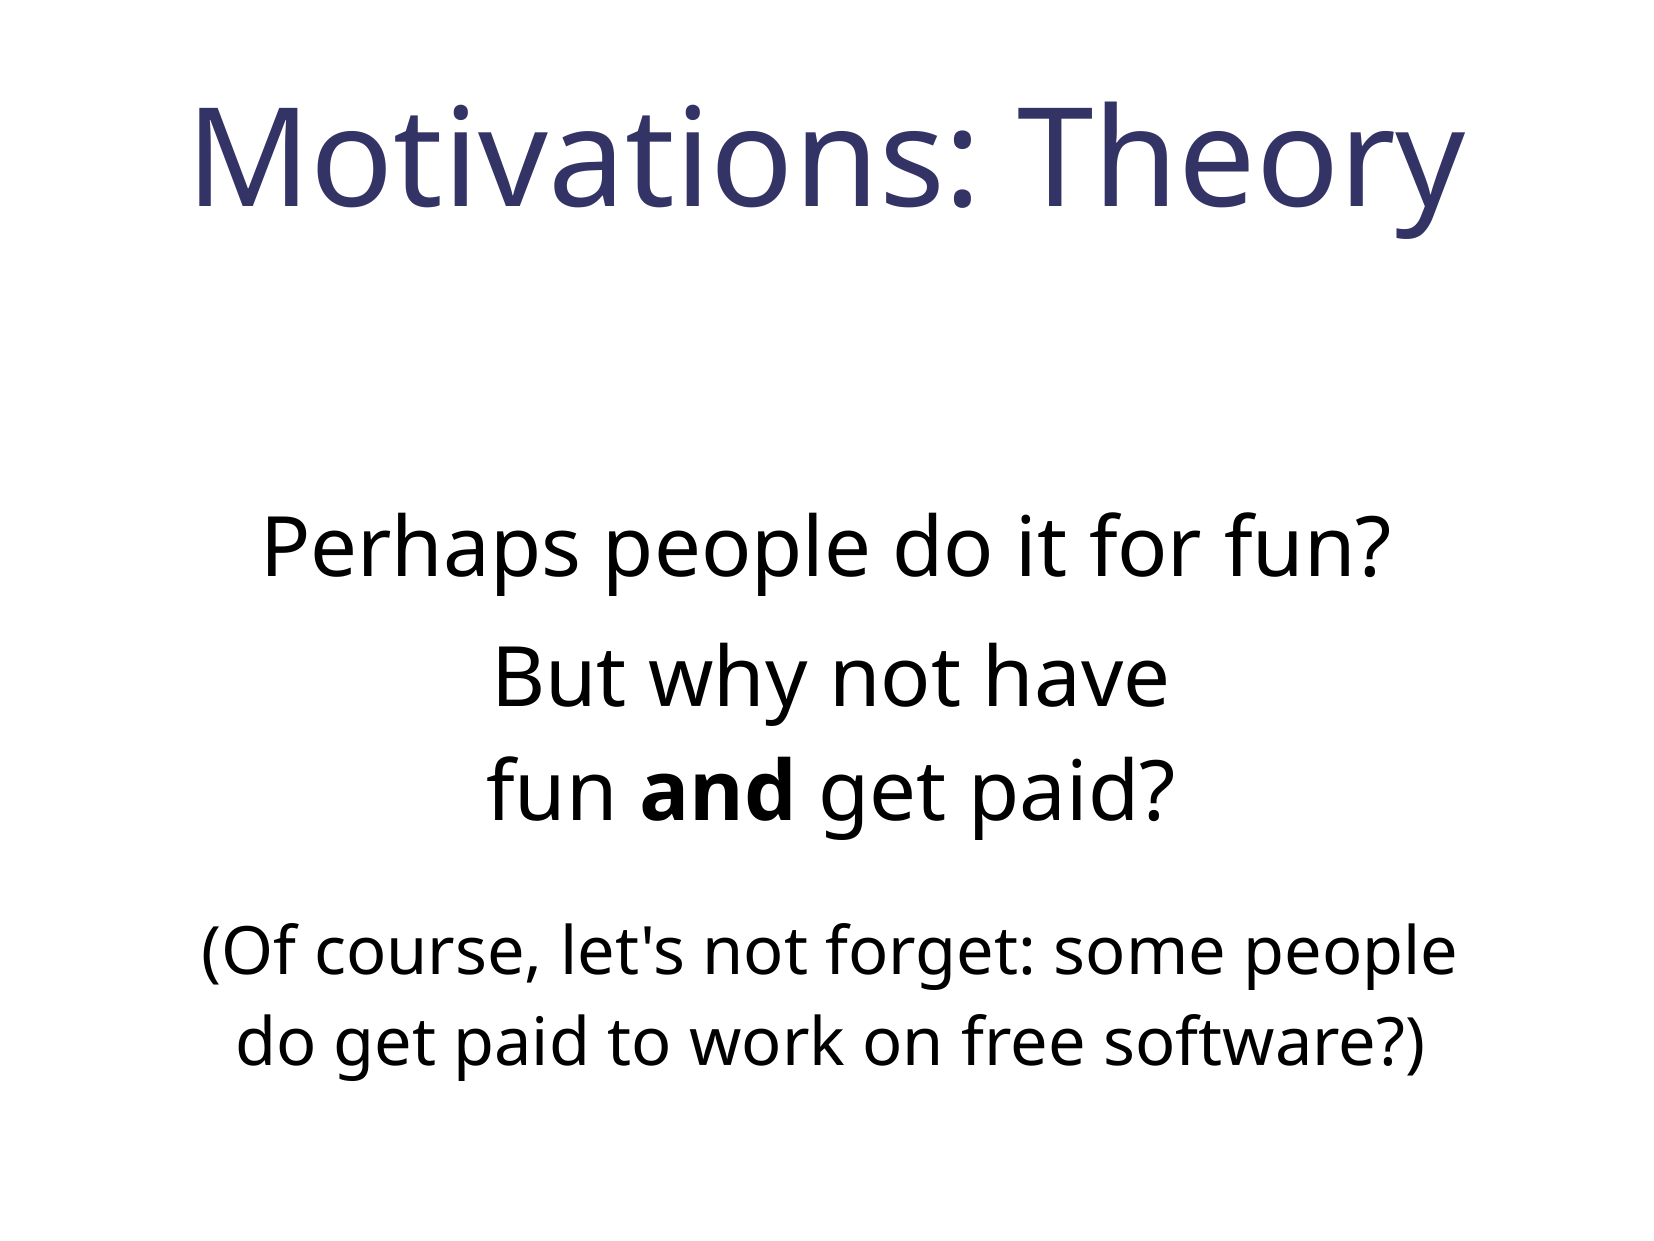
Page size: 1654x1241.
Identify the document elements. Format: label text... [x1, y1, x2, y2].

text_box (Of course, let's not forget: some people do get paid to work on free software?) [86, 862, 1576, 1126]
subtitle Perhaps people do it for fun? [82, 412, 1571, 676]
text_box But why not have fun and get paid? [86, 600, 1576, 862]
title Motivations: Theory [82, 56, 1571, 250]
